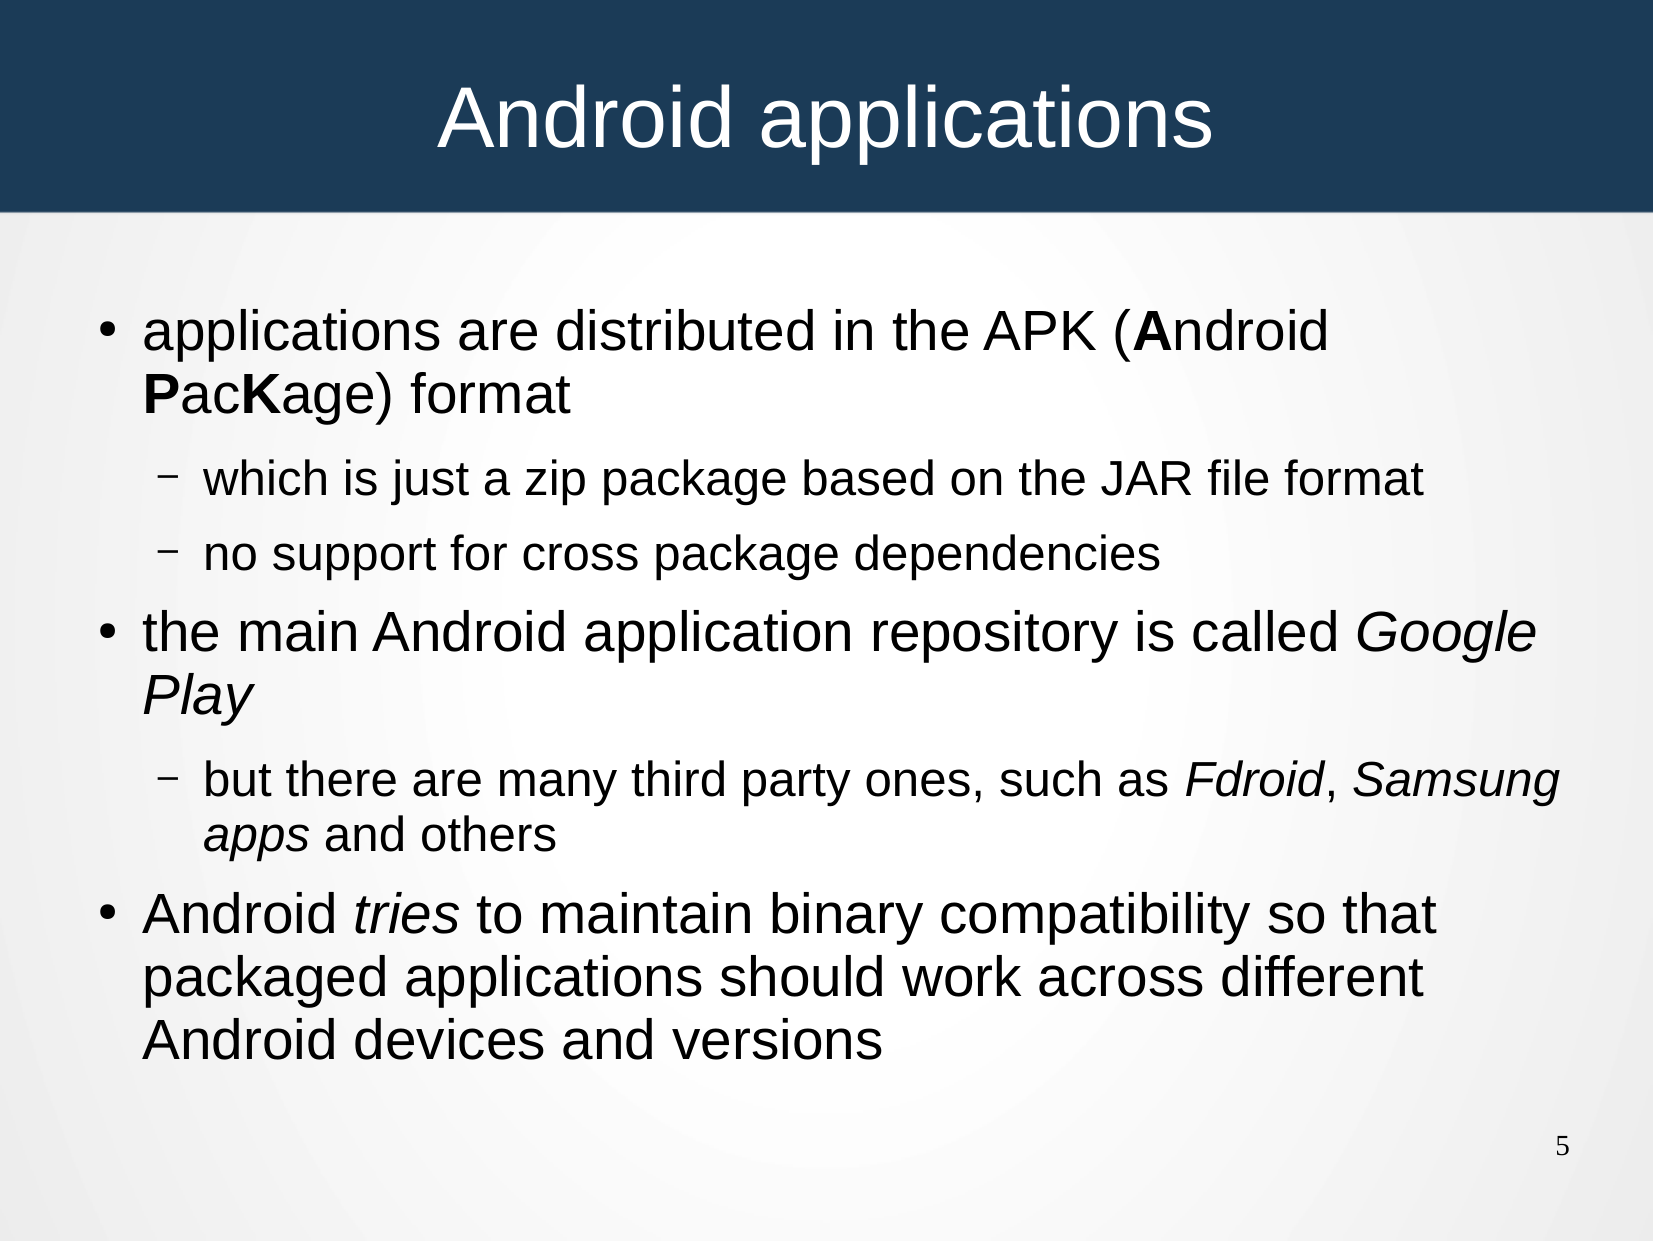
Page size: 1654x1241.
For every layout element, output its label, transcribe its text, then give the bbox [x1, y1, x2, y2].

title Android applications [82, 47, 1571, 189]
list applications are distributed in the APK (Android PacKage) format which is just a zip package based on the JAR file format no support for cross package dependencies the main Android application repository is called Google Play but there are many third party ones, such as Fdroid, Samsung apps and others Android tries to maintain binary compatibility so that packaged applications should work across different Android devices and versions [82, 299, 1571, 1081]
picture [0, 0, 1653, 1241]
